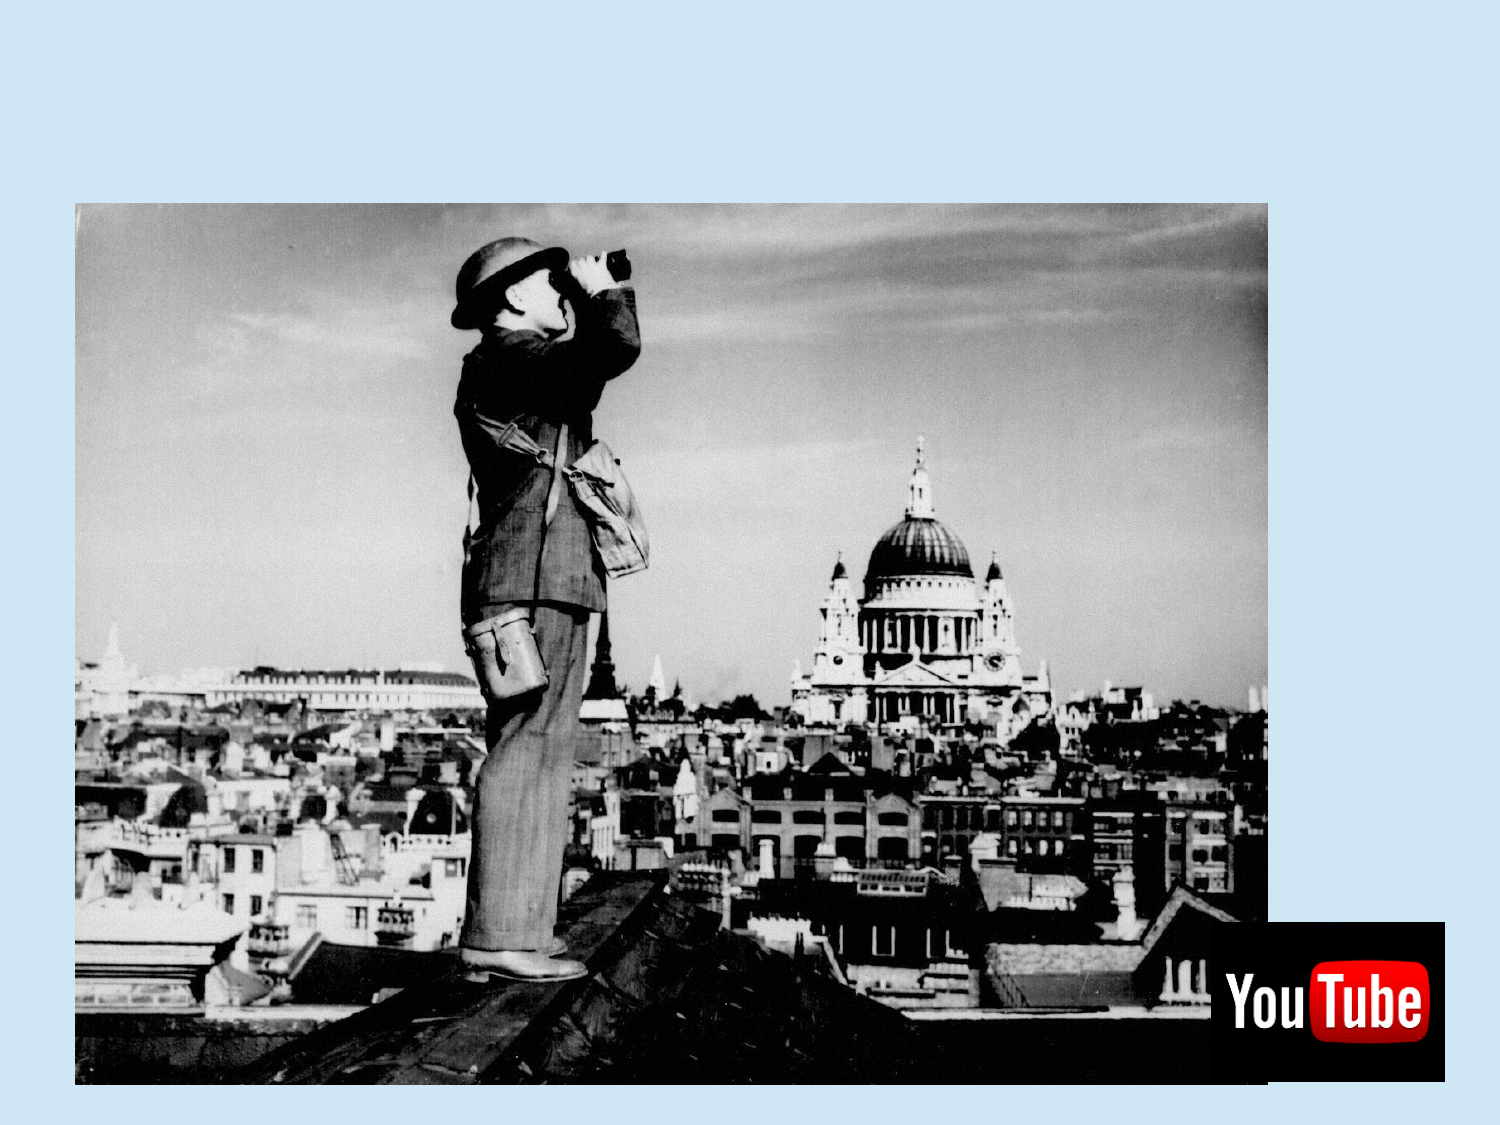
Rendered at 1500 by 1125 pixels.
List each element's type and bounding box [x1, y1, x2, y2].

picture [75, 203, 1445, 1085]
